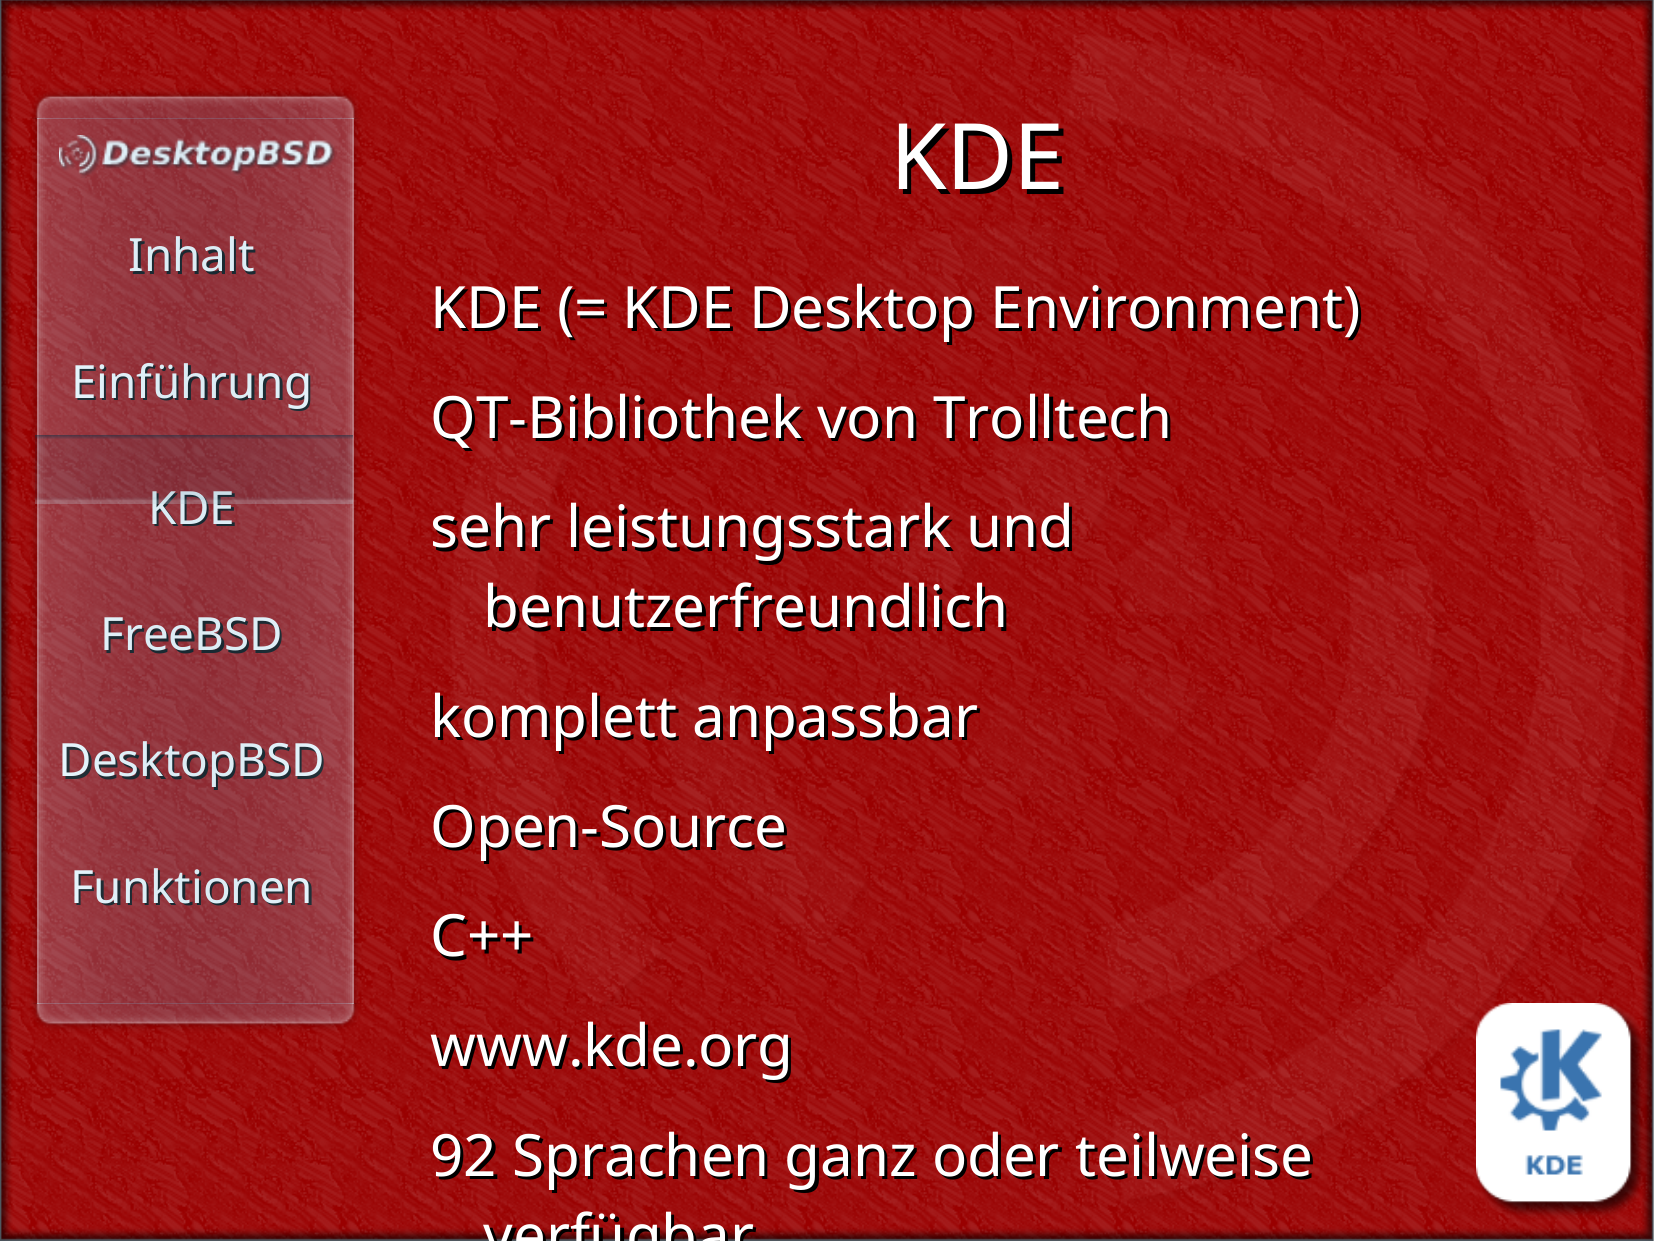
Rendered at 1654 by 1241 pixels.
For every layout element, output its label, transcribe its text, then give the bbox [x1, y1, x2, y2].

list KDE (= KDE Desktop Environment) QT-Bibliothek von Trolltech sehr leistungsstark und benutzerfreundlich komplett anpassbar Open-Source C++ www.kde.org 92 Sprachen ganz oder teilweise verfügbar [413, 265, 1595, 1182]
picture [559, 1229, 576, 1241]
picture [674, 1232, 688, 1241]
picture [525, 1231, 538, 1237]
picture [0, 0, 1654, 1241]
title KDE [383, 49, 1571, 257]
picture [638, 1231, 652, 1241]
